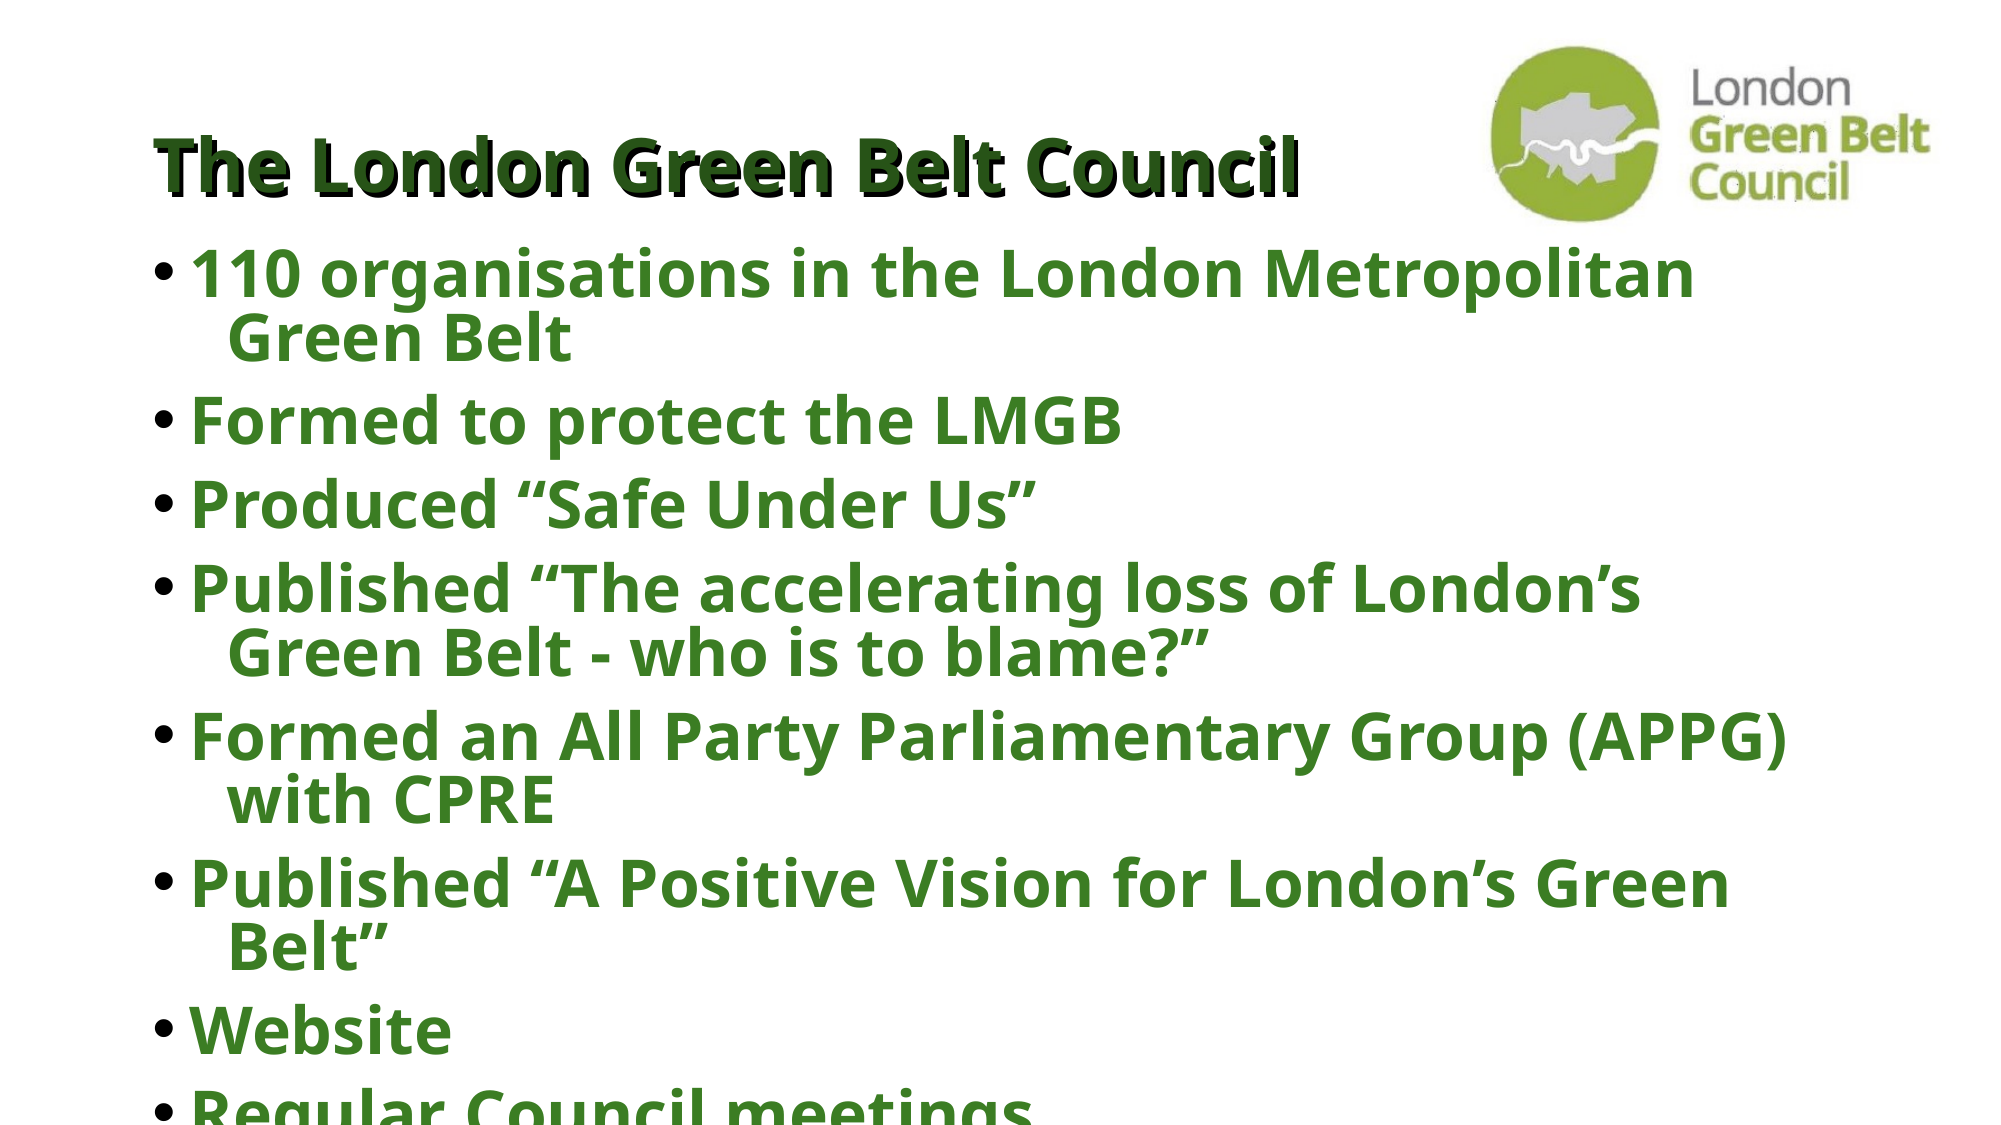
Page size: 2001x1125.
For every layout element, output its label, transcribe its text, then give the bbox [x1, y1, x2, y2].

title The London Green Belt Council [137, 59, 1465, 239]
picture [1465, 38, 1971, 240]
list 110 organisations in the London Metropolitan Green Belt Formed to protect the LMGB Produced “Safe Under Us” Published “The accelerating loss of London’s Green Belt - who is to blame?” Formed an All Party Parliamentary Group (APPG) with CPRE Published “A Positive Vision for London’s Green Belt” Website Regular Council meetings [137, 239, 1863, 1125]
